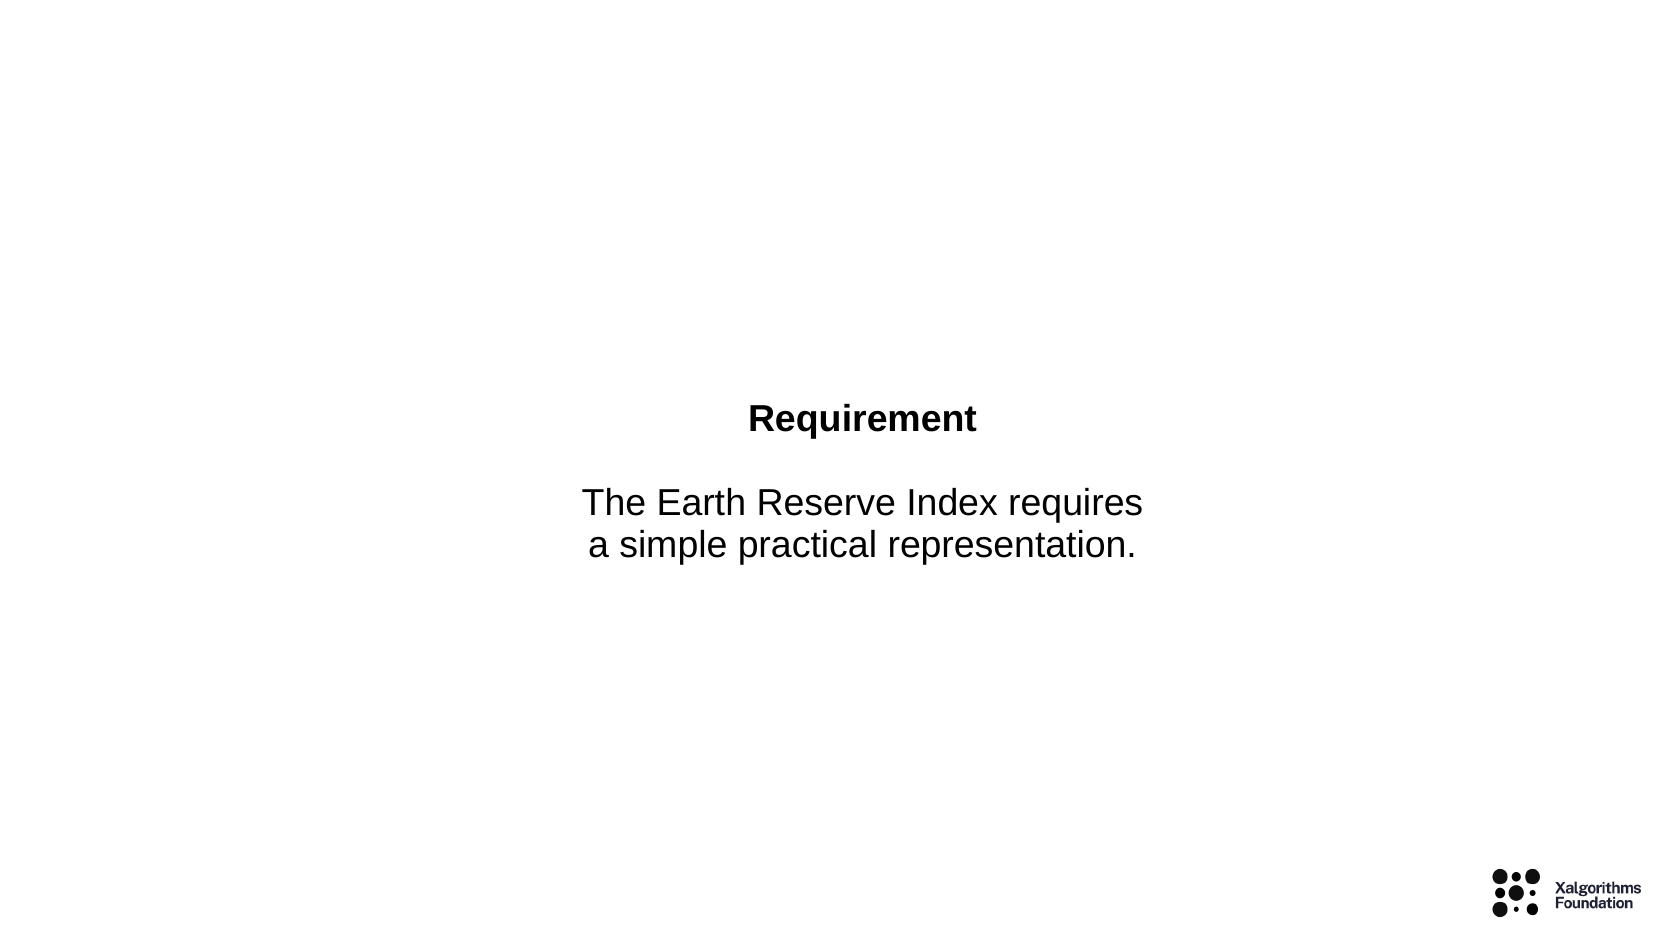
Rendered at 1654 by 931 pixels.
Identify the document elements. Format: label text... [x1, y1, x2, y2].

picture [1488, 865, 1652, 922]
text_box Requirement The Earth Reserve Index requires a simple practical representation. [566, 389, 1193, 573]
